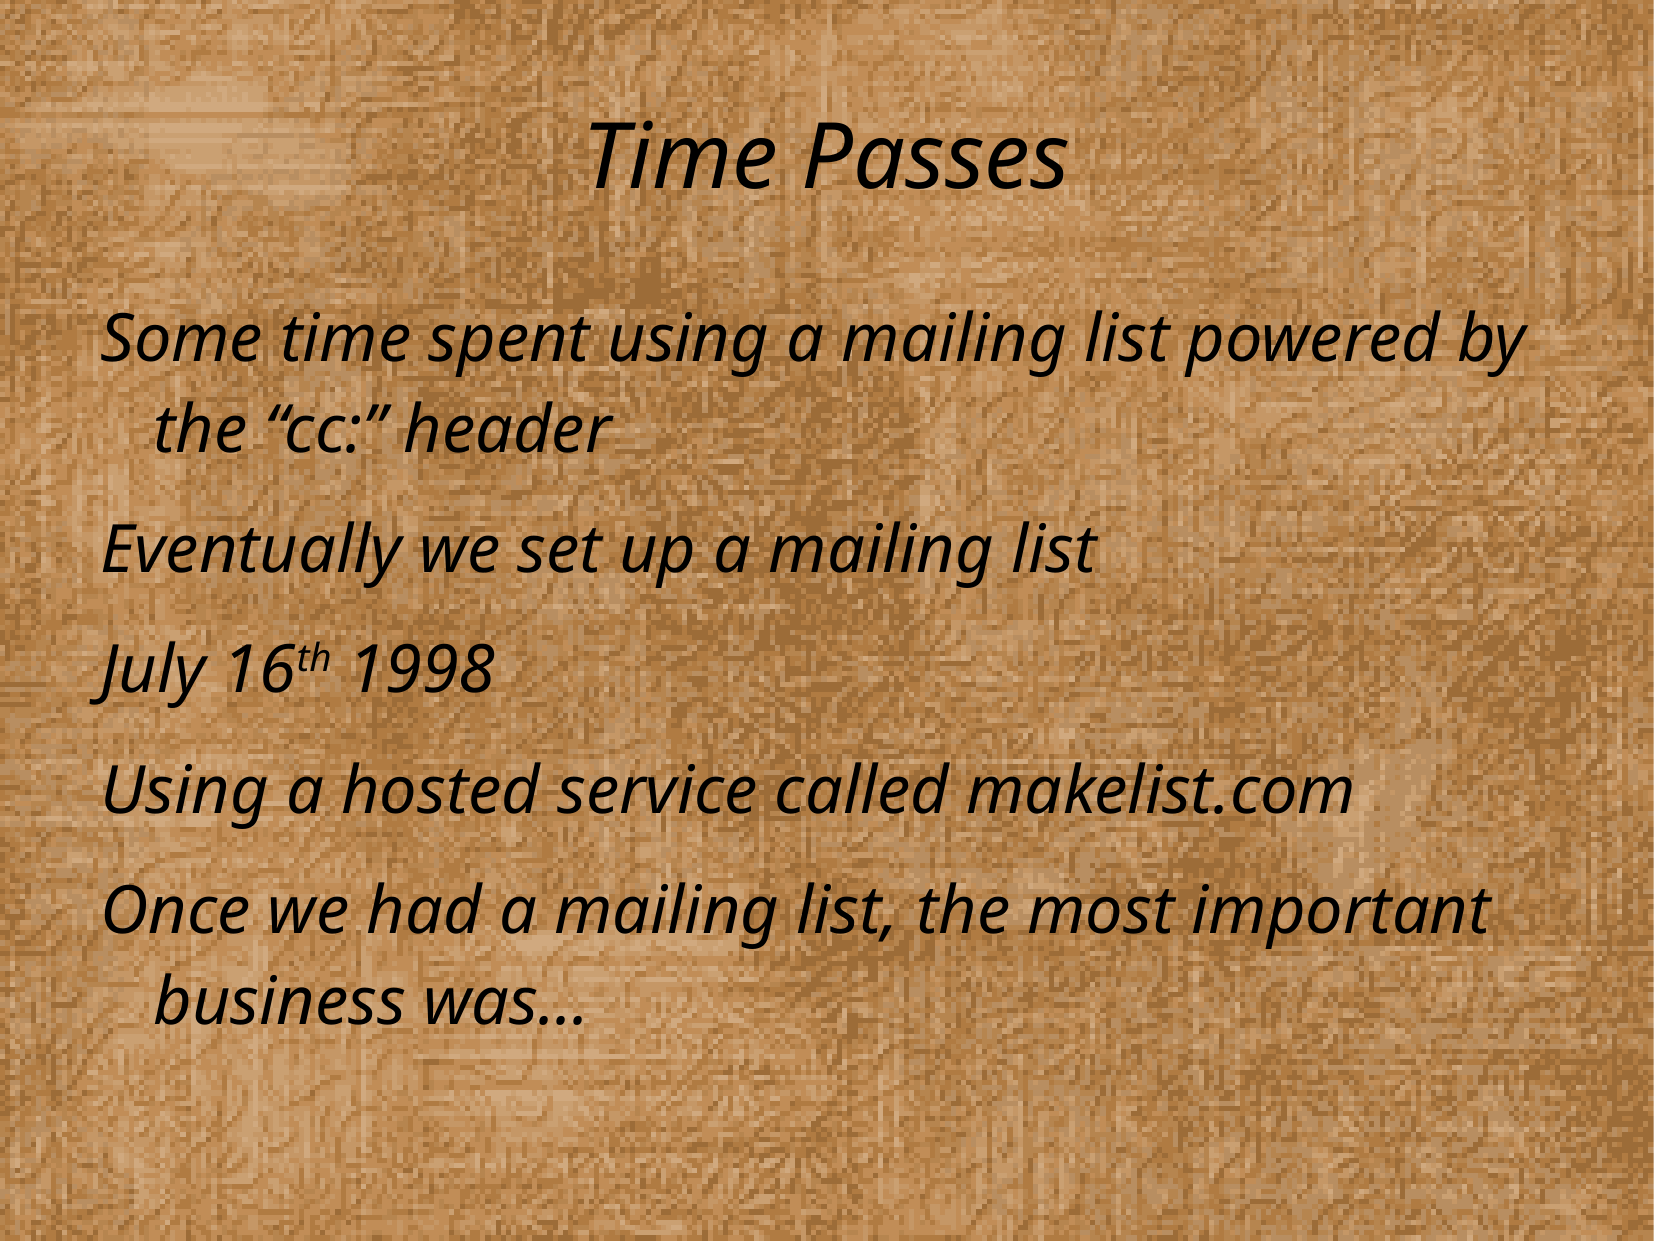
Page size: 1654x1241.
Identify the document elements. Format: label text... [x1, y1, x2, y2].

picture [0, 0, 1654, 1241]
list Some time spent using a mailing list powered by the “cc:” header Eventually we set up a mailing list July 16th 1998 Using a hosted service called makelist.com Once we had a mailing list, the most important business was... [82, 290, 1571, 1094]
title Time Passes [82, 56, 1571, 250]
